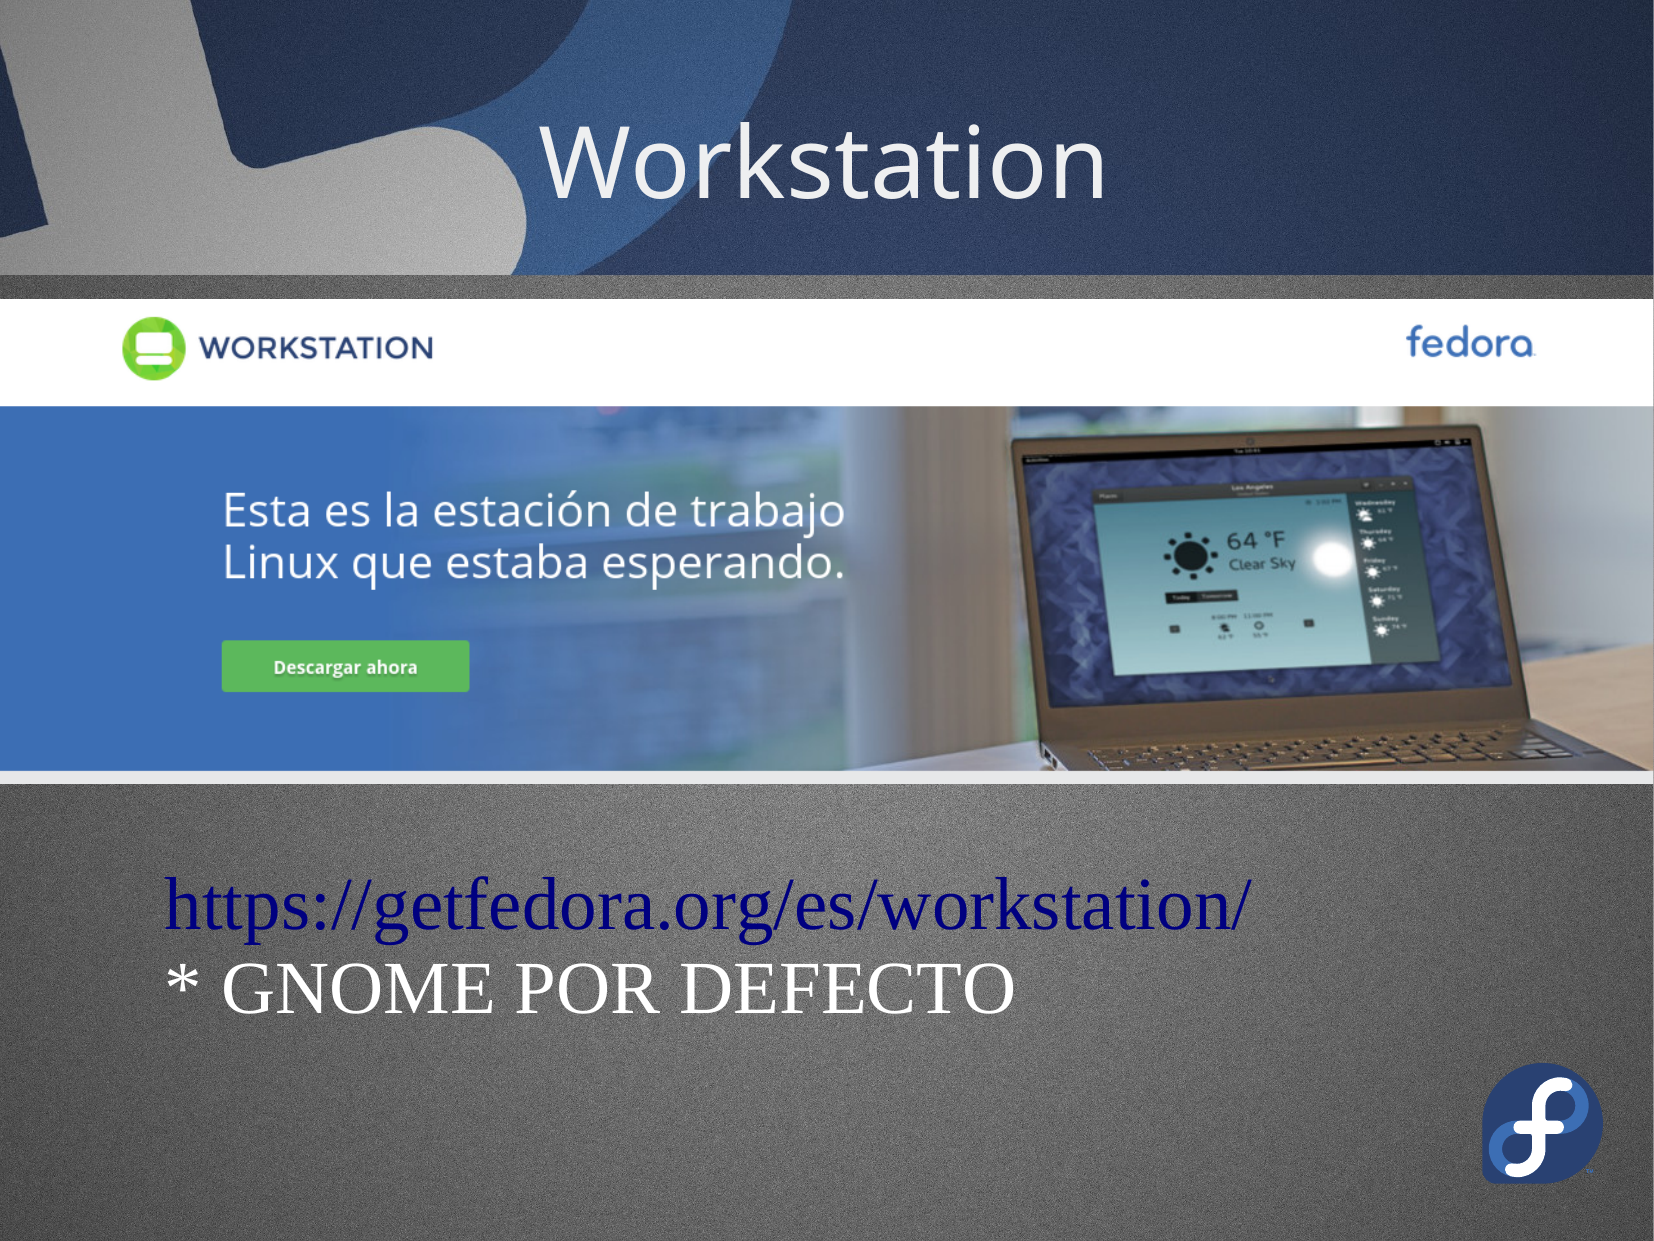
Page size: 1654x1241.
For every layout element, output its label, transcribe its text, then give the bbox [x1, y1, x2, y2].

picture [0, 0, 1654, 1241]
text_box https://getfedora.org/es/workstation/ * GNOME POR DEFECTO [150, 855, 1490, 1044]
text_box Workstation [86, 59, 1563, 266]
